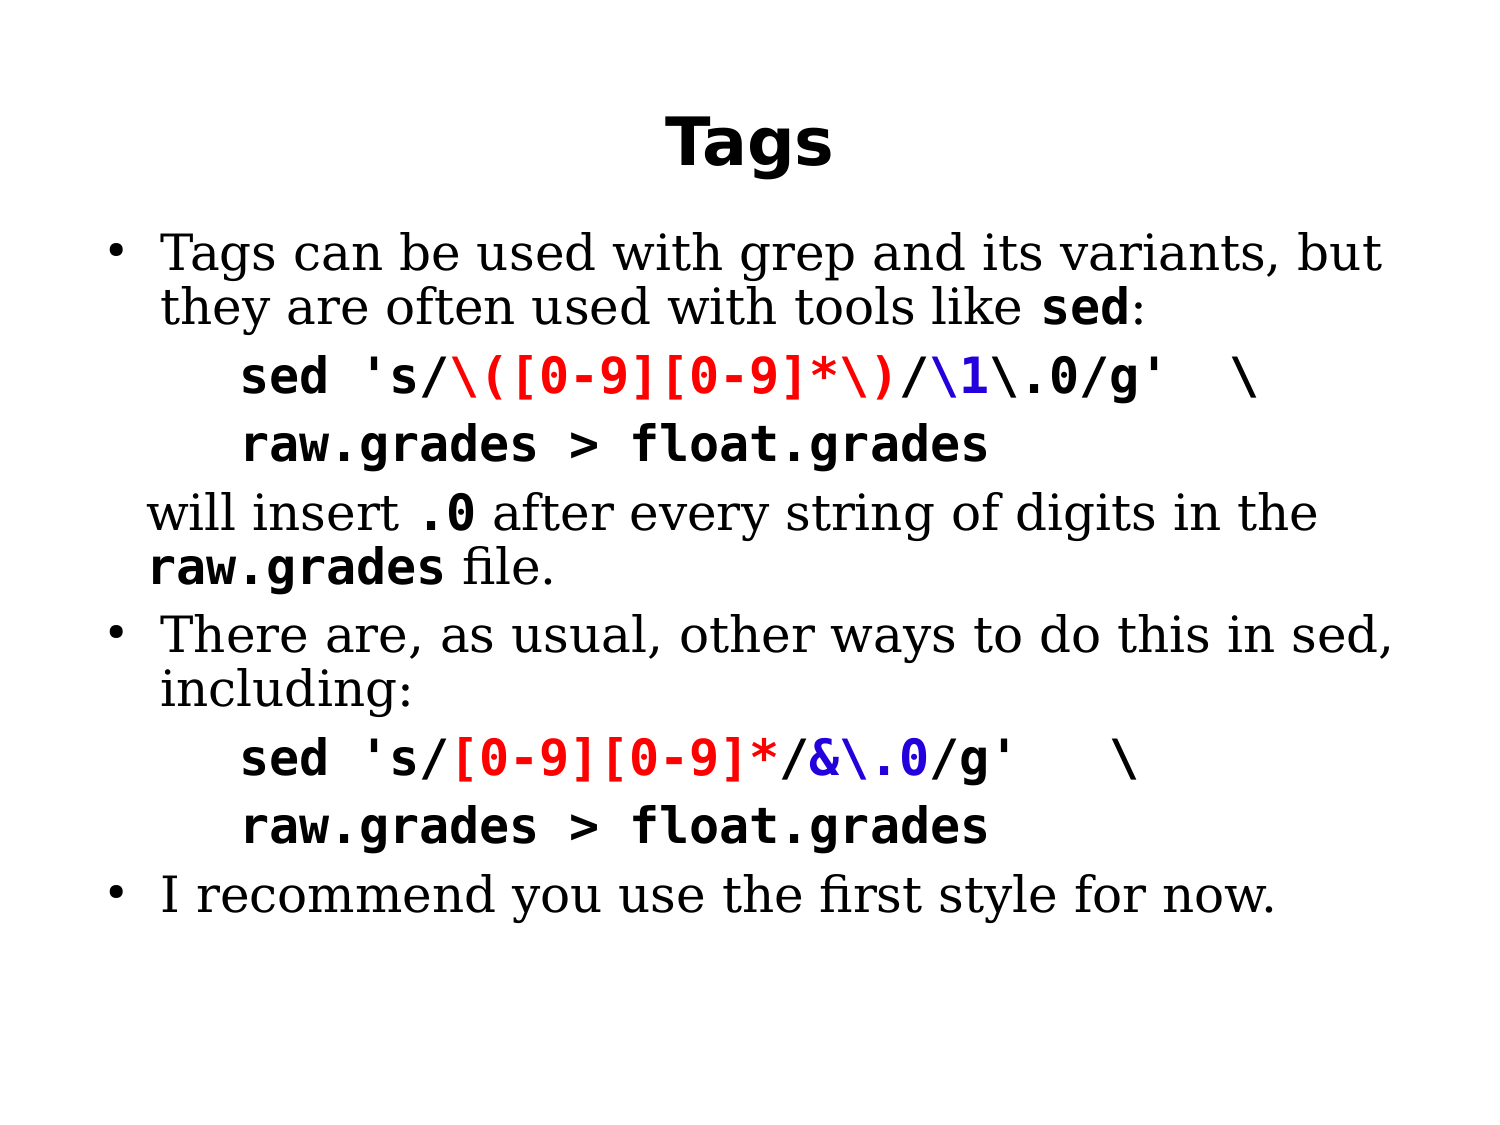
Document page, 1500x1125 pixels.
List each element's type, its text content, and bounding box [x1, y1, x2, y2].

title Tags [75, 45, 1426, 219]
list Tags can be used with grep and its variants, but they are often used with tools like sed: sed 's/\([0-9][0-9]*\)/\1\.0/g' \ raw.grades > float.grades will insert .0 after every string of digits in the raw.grades file. There are, as usual, other ways to do this in sed, including: sed 's/[0-9][0-9]*/&\.0/g' \ raw.grades > float.grades I recommend you use the first style for now. [75, 219, 1426, 1083]
